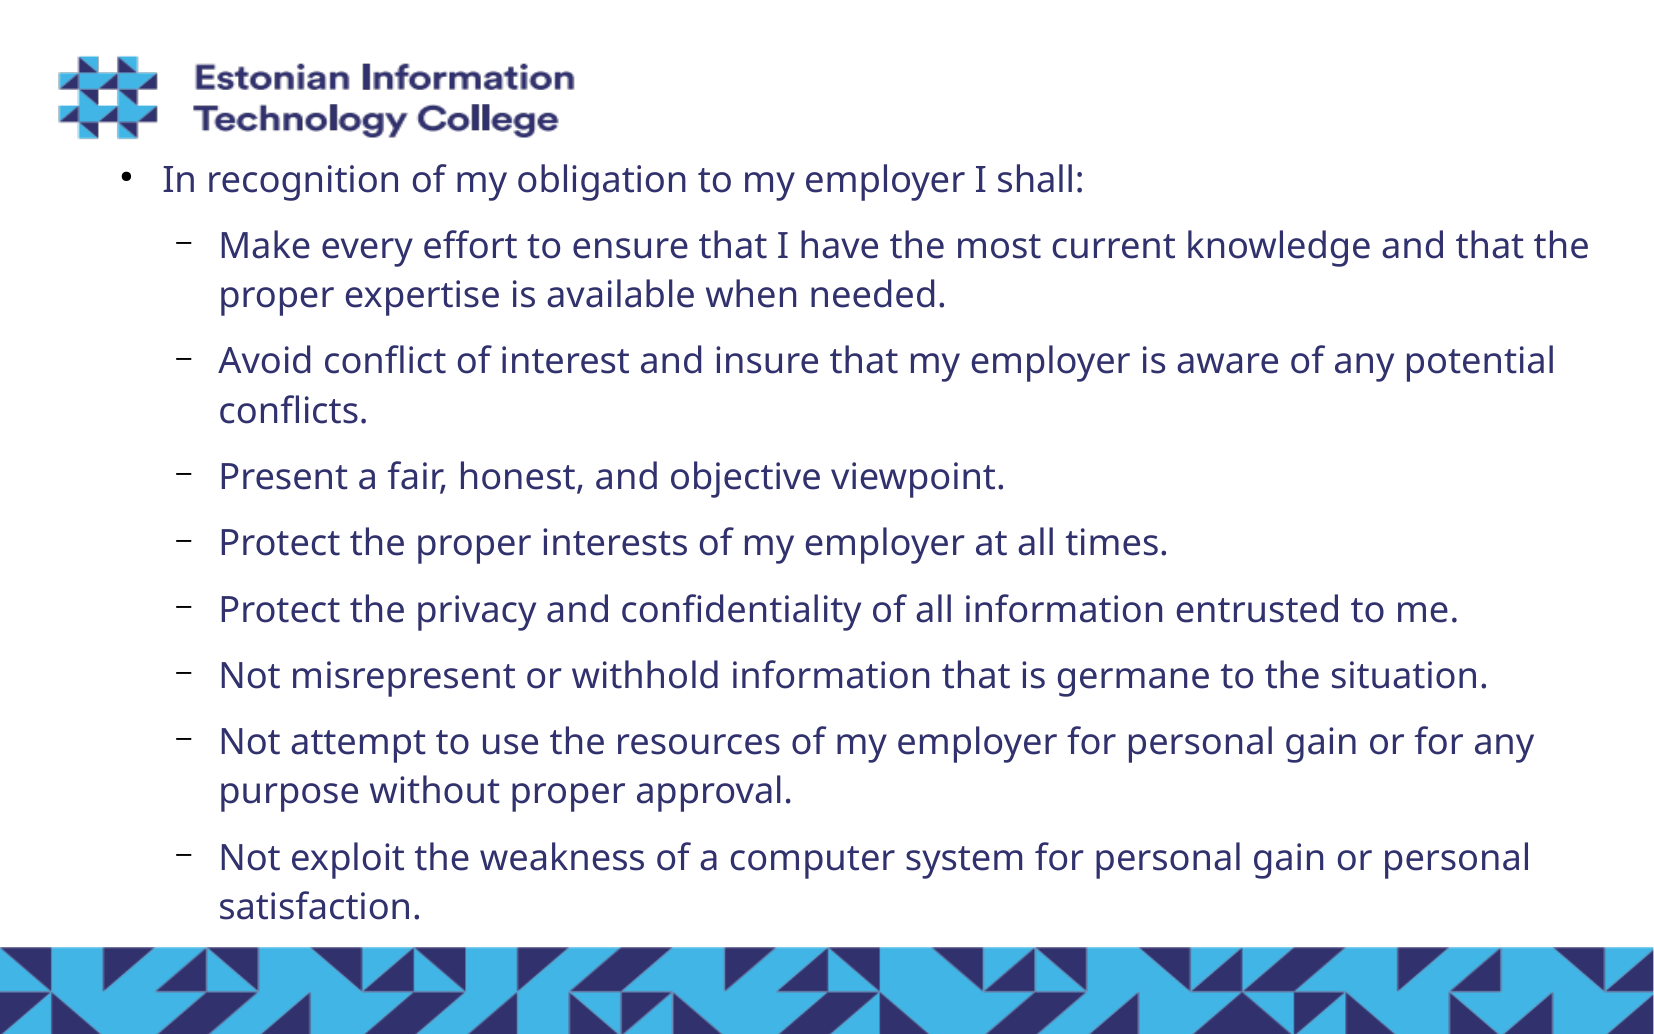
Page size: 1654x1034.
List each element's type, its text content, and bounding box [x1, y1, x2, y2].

list In recognition of my obligation to my employer I shall: Make every effort to ensure that I have the most current knowledge and that the proper expertise is available when needed. Avoid conflict of interest and insure that my employer is aware of any potential conflicts. Present a fair, honest, and objective viewpoint. Protect the proper interests of my employer at all times. Protect the privacy and confidentiality of all information entrusted to me. Not misrepresent or withhold information that is germane to the situation. Not attempt to use the resources of my employer for personal gain or for any purpose without proper approval. Not exploit the weakness of a computer system for personal gain or personal satisfaction. [106, 153, 1607, 934]
